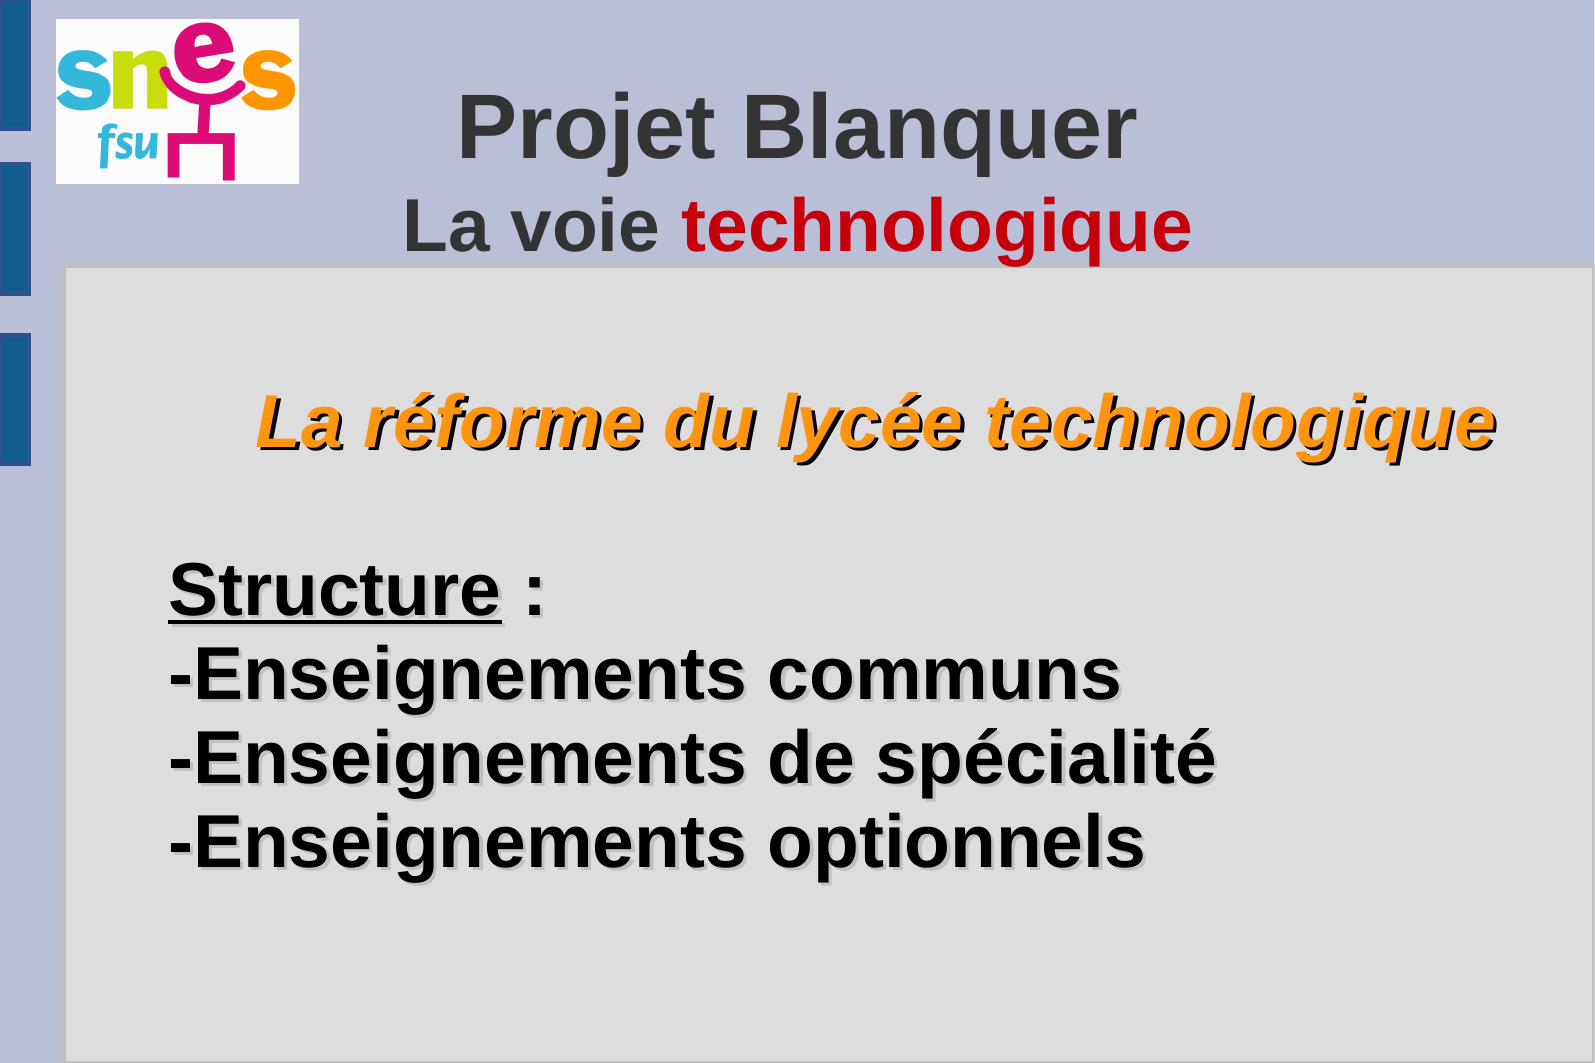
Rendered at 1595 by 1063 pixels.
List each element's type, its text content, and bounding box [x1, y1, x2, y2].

title Projet Blanquer La voie technologique [117, 64, 1479, 270]
picture [56, 19, 299, 184]
text_box La réforme du lycée technologique Structure : -Enseignements communs -Enseignements de spécialité -Enseignements optionnels [153, 307, 1512, 893]
